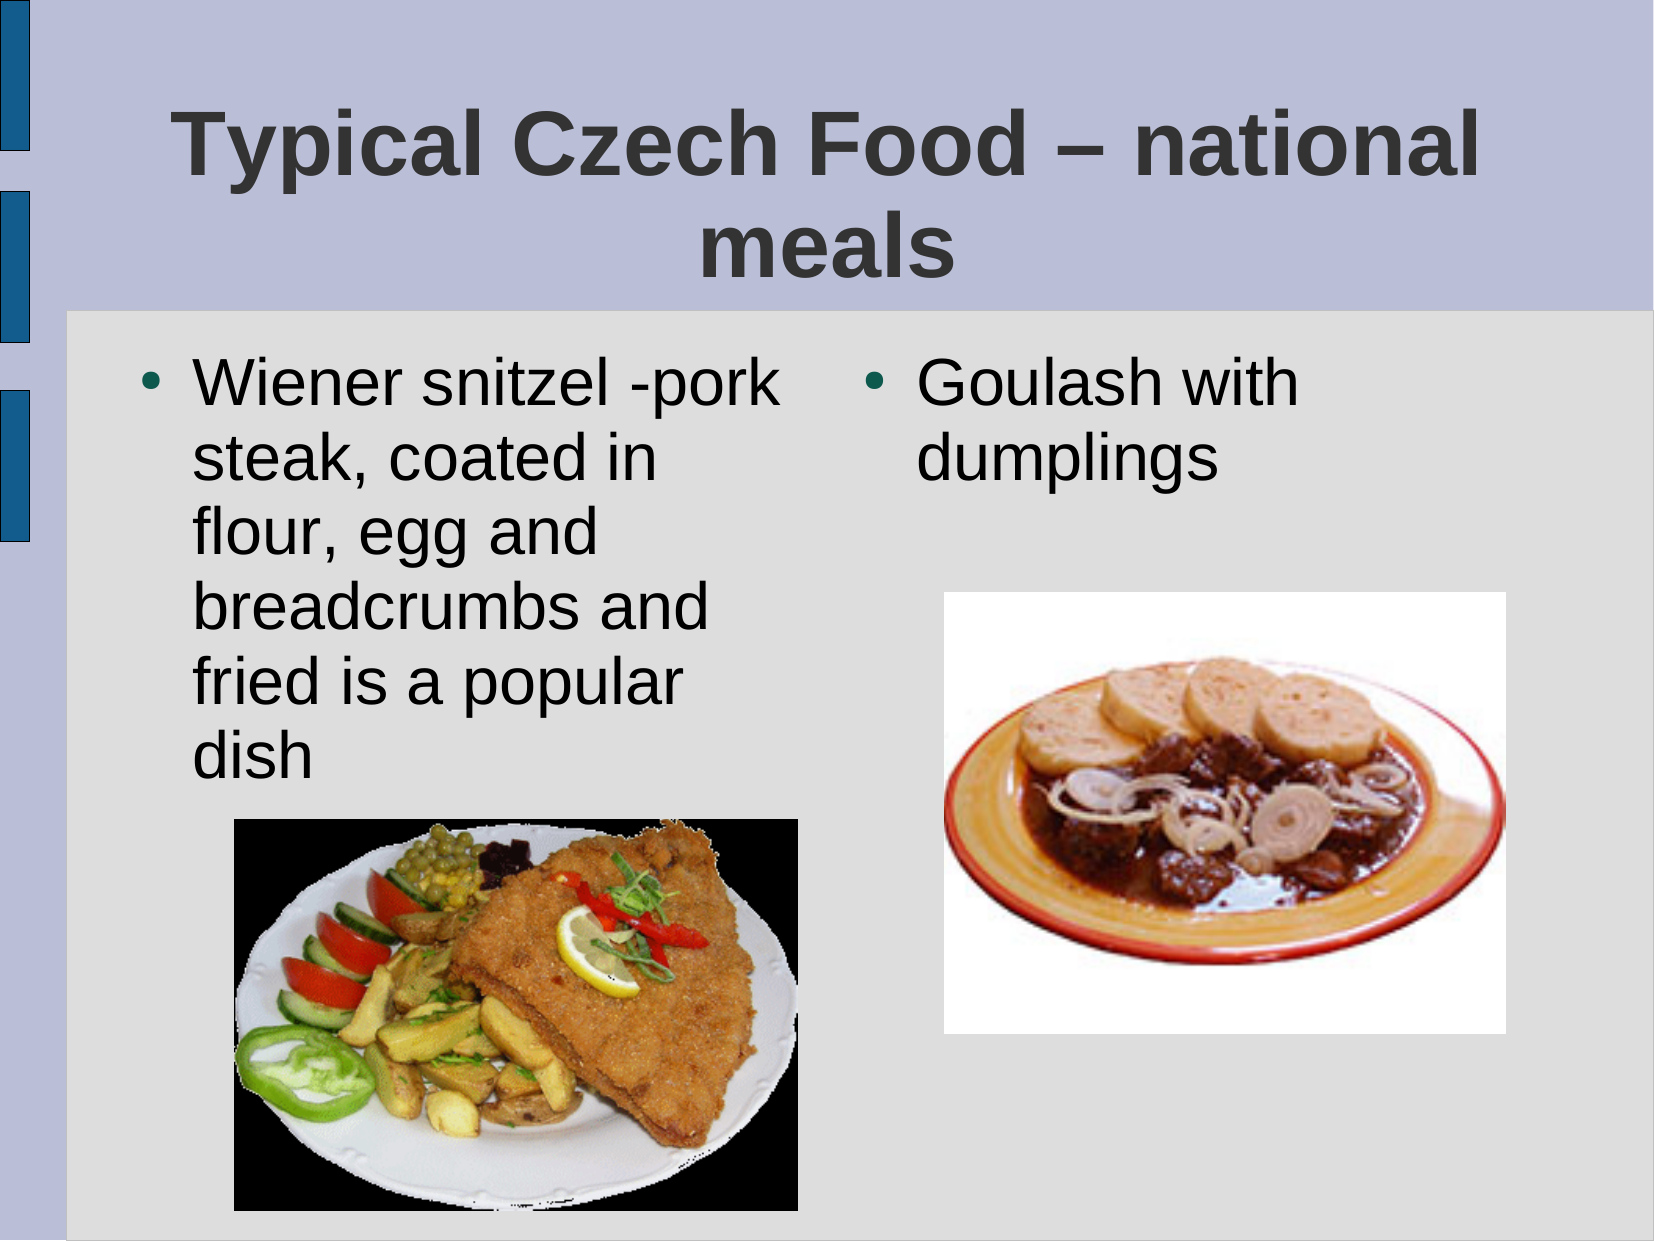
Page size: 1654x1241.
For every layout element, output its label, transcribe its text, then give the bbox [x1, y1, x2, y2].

list Wiener snitzel -pork steak, coated in flour, egg and breadcrumbs and fried is a popular dish [121, 344, 811, 1127]
title Typical Czech Food – national meals [121, 91, 1534, 299]
picture [234, 819, 798, 1211]
list Goulash with dumplings [845, 344, 1535, 1112]
picture [944, 592, 1506, 1034]
